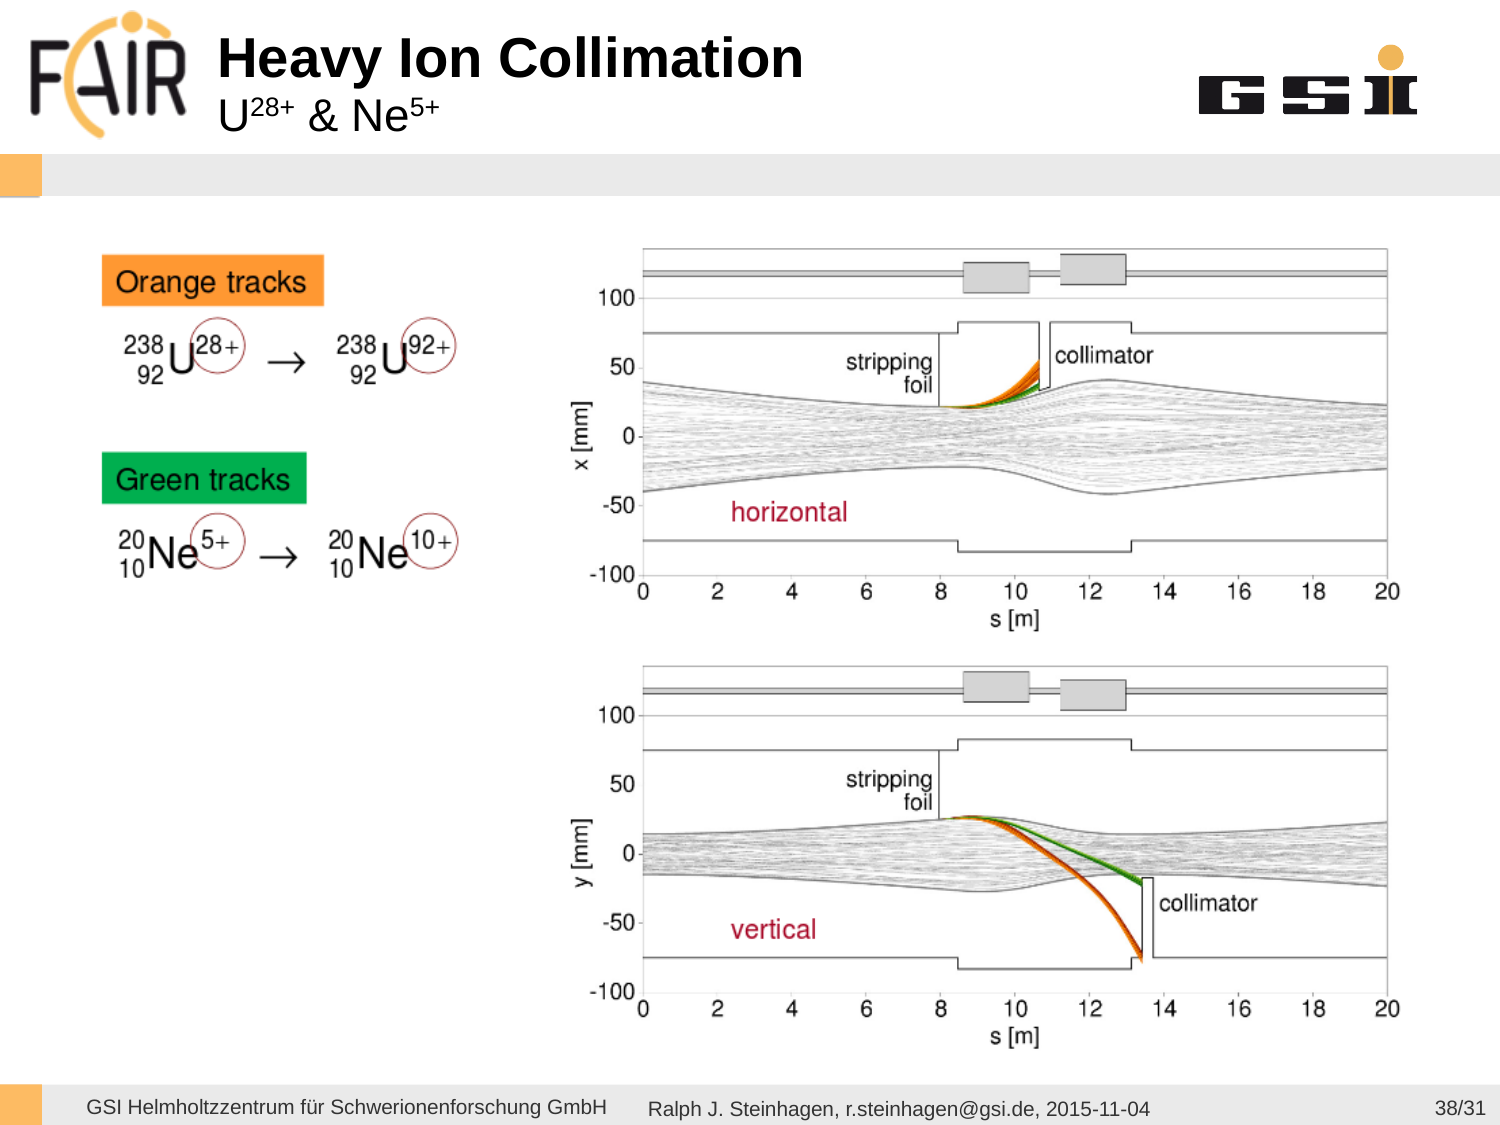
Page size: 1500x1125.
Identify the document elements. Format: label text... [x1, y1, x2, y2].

picture [30, 9, 187, 141]
title Heavy Ion Collimation U28+ & Ne5+ [217, 20, 1109, 147]
picture [1197, 42, 1419, 117]
picture [94, 247, 1406, 1064]
